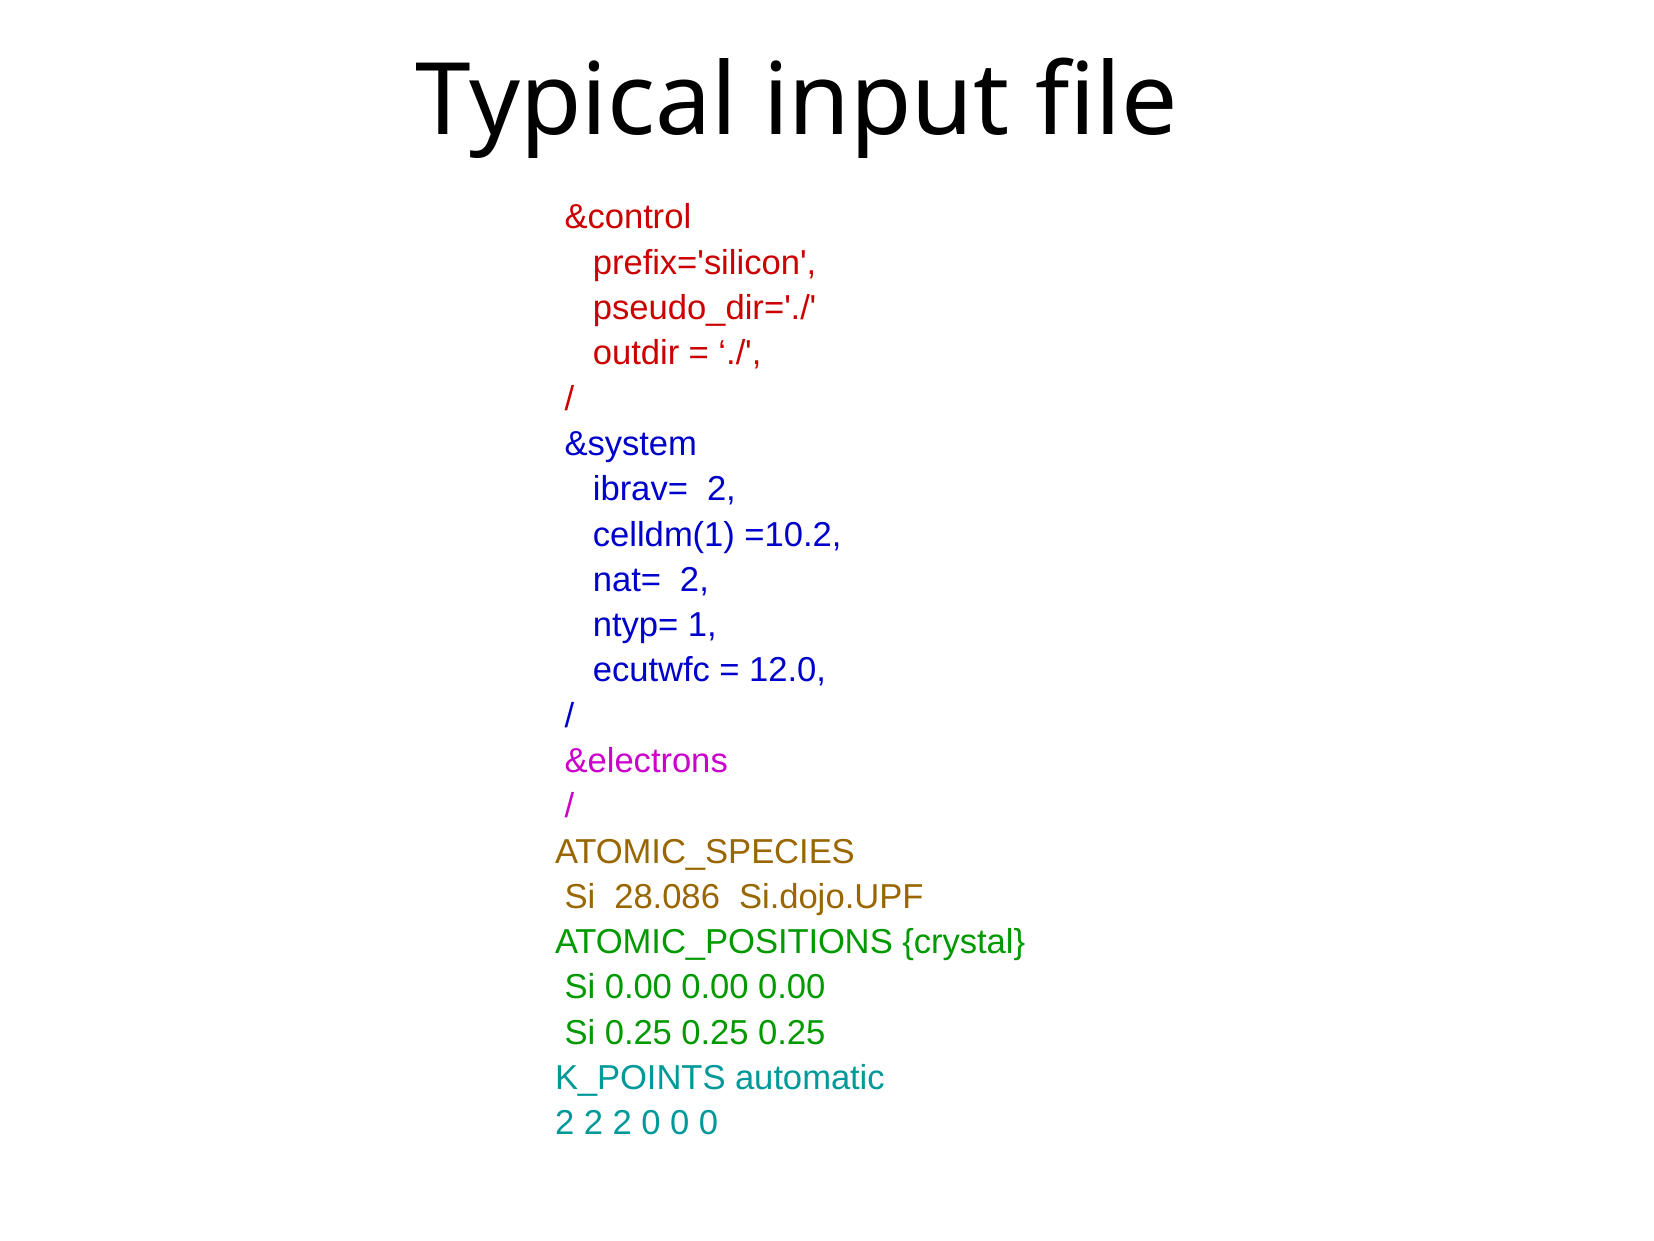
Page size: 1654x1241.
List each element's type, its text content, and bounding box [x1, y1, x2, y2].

text_box Typical input file [225, 25, 1370, 166]
list &control prefix='silicon', pseudo_dir='./' outdir = ‘./', / &system ibrav= 2, celldm(1) =10.2, nat= 2, ntyp= 1, ecutwfc = 12.0, / &electrons / ATOMIC_SPECIES Si 28.086 Si.dojo.UPF ATOMIC_POSITIONS {crystal} Si 0.00 0.00 0.00 Si 0.25 0.25 0.25 K_POINTS automatic 2 2 2 0 0 0 [555, 197, 1156, 1173]
